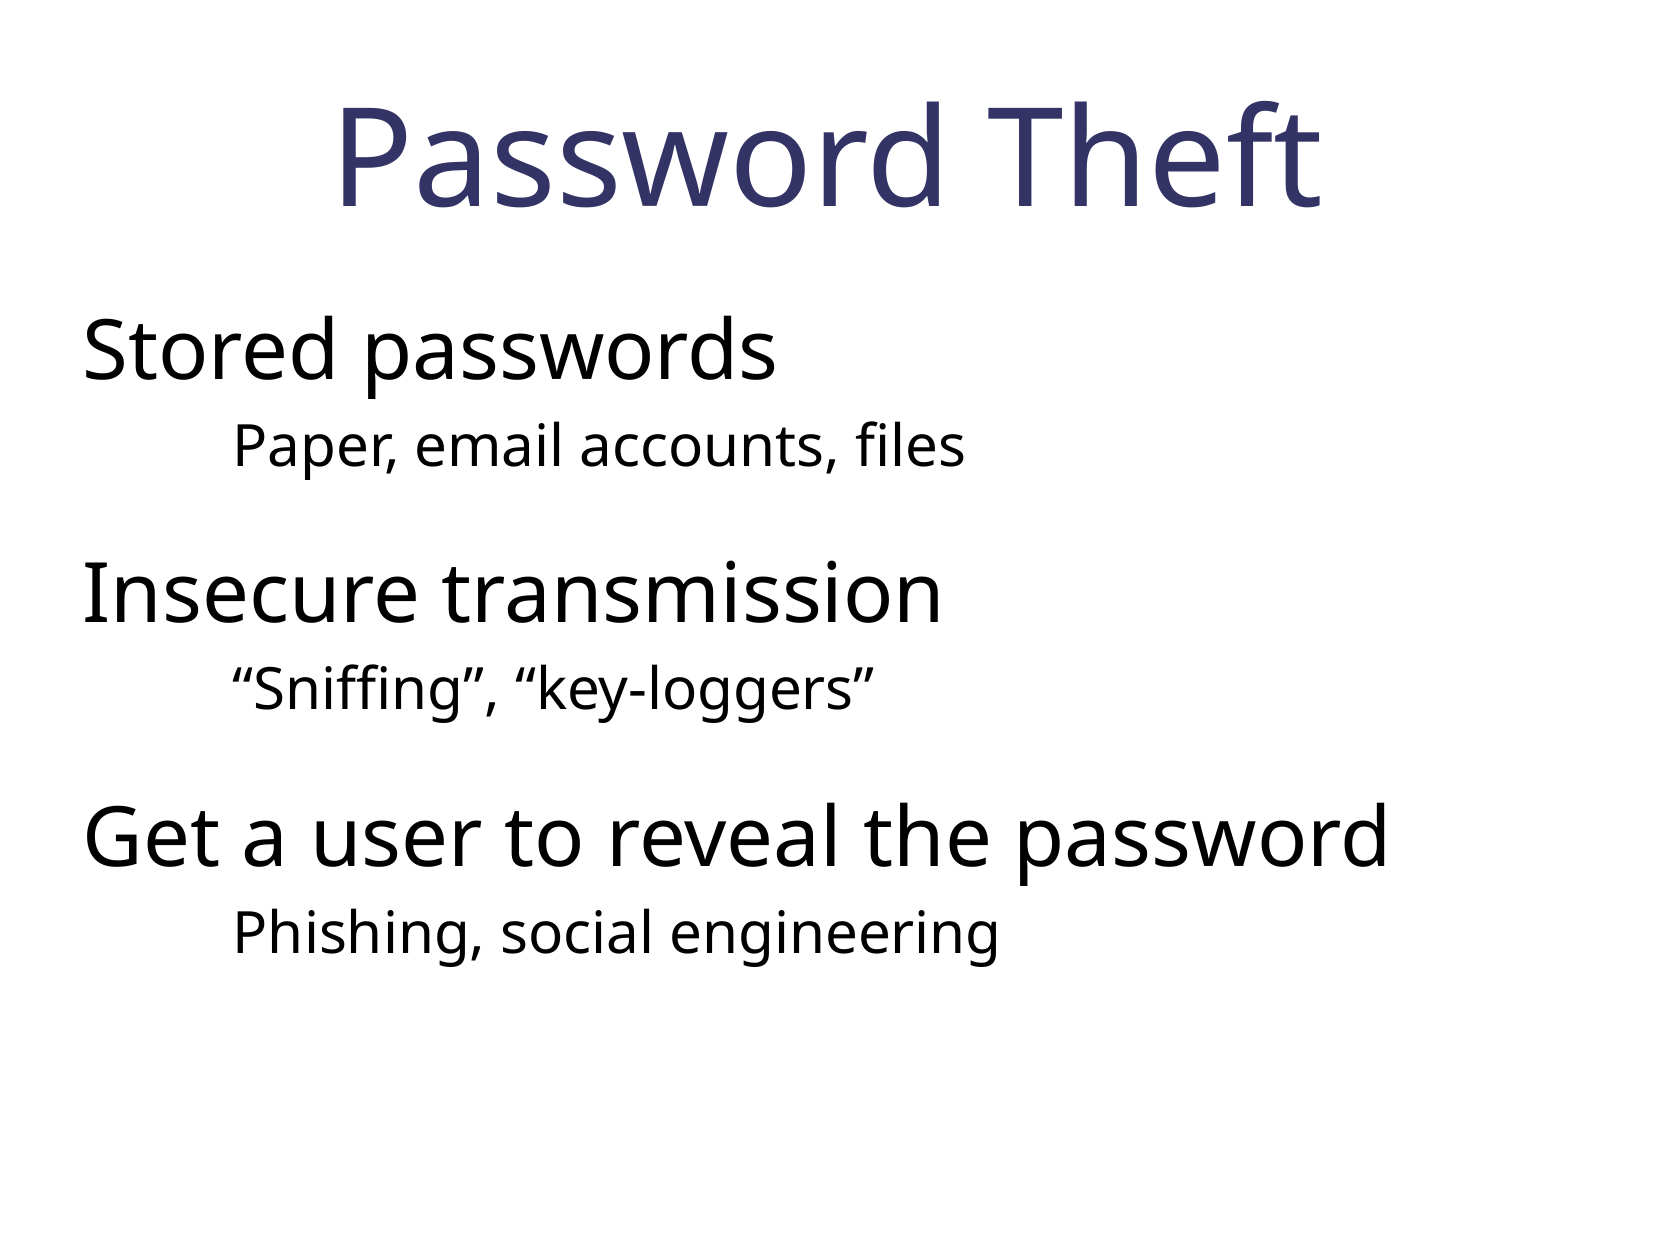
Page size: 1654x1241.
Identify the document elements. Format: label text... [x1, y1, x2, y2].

title Password Theft [82, 56, 1571, 250]
subtitle Stored passwords Paper, email accounts, files Insecure transmission “Sniffing”, “key-loggers” Get a user to reveal the password Phishing, social engineering [82, 290, 1571, 1241]
